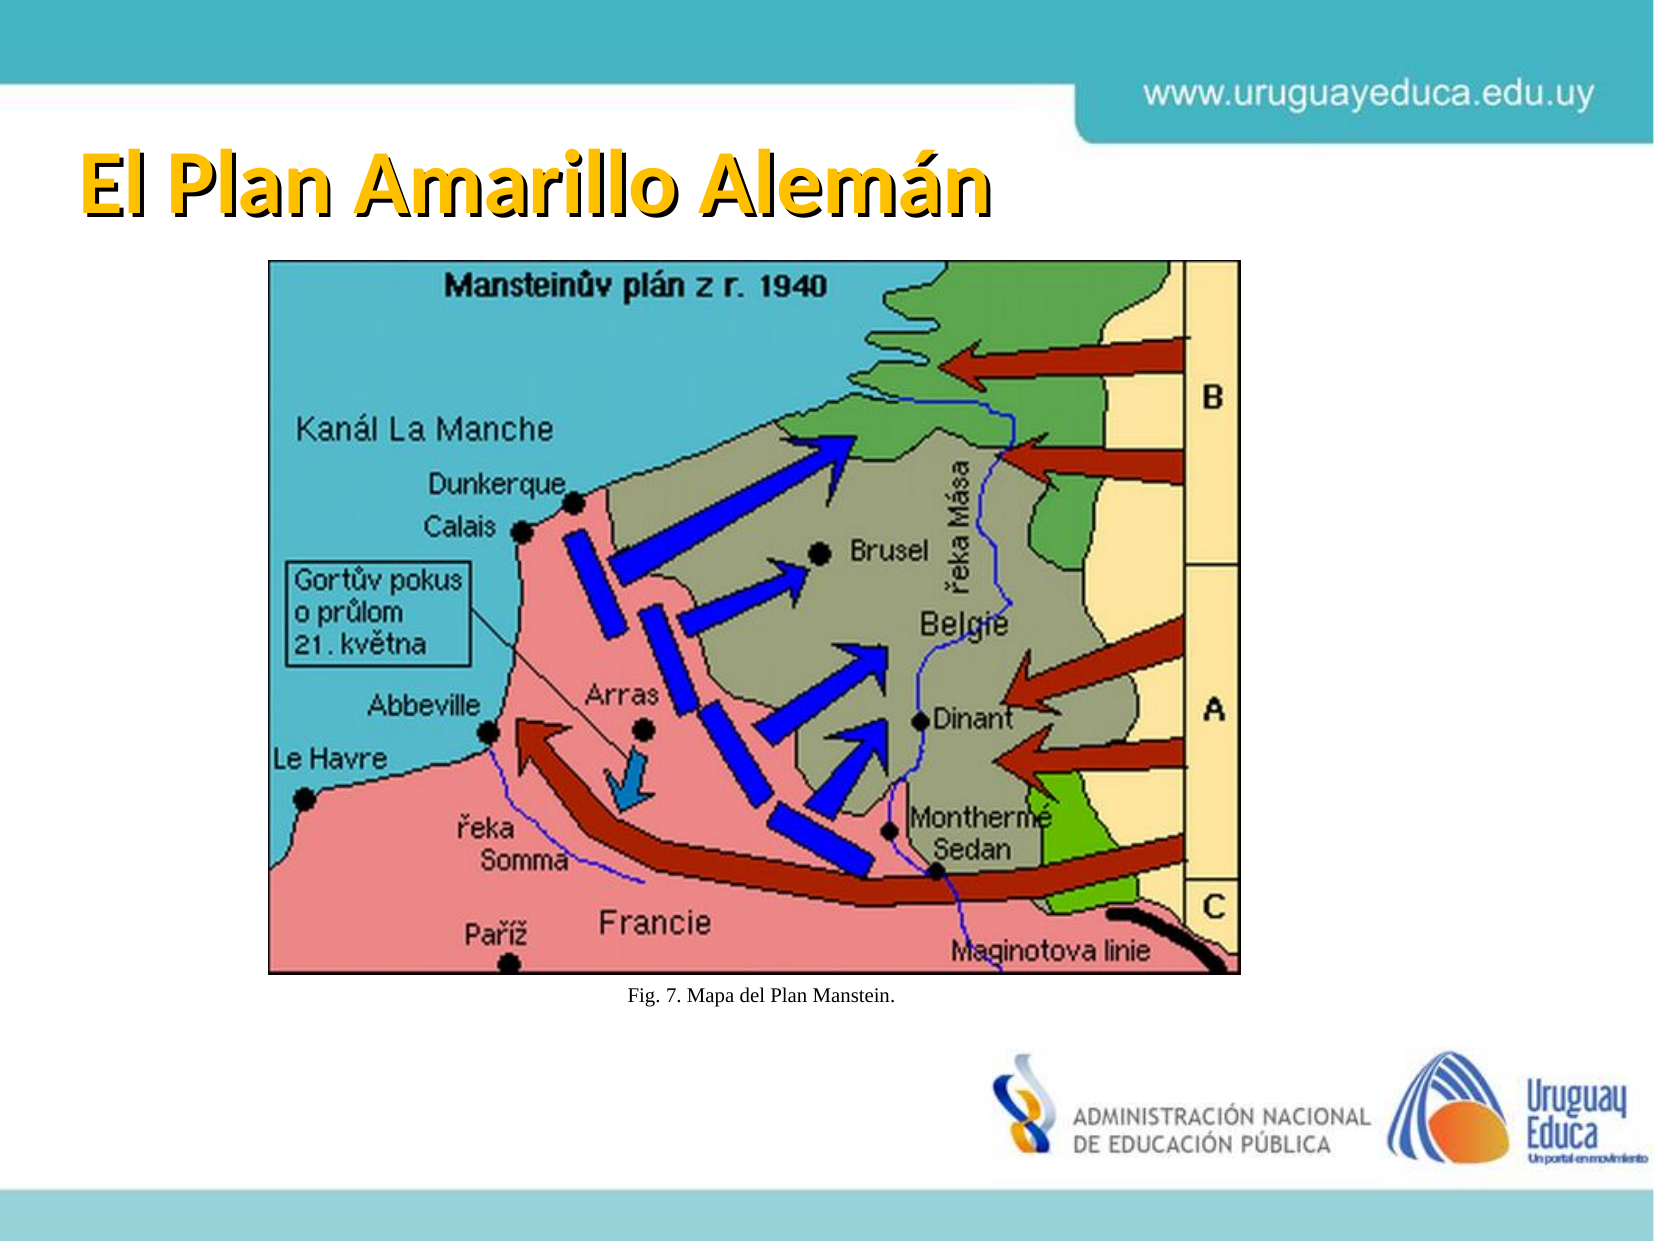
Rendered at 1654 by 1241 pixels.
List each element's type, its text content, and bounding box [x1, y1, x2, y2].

text_box Fig. 7. Mapa del Plan Manstein. [612, 974, 1123, 1015]
title El Plan Amarillo Alemán [0, 88, 1072, 266]
picture [0, 0, 1654, 1241]
